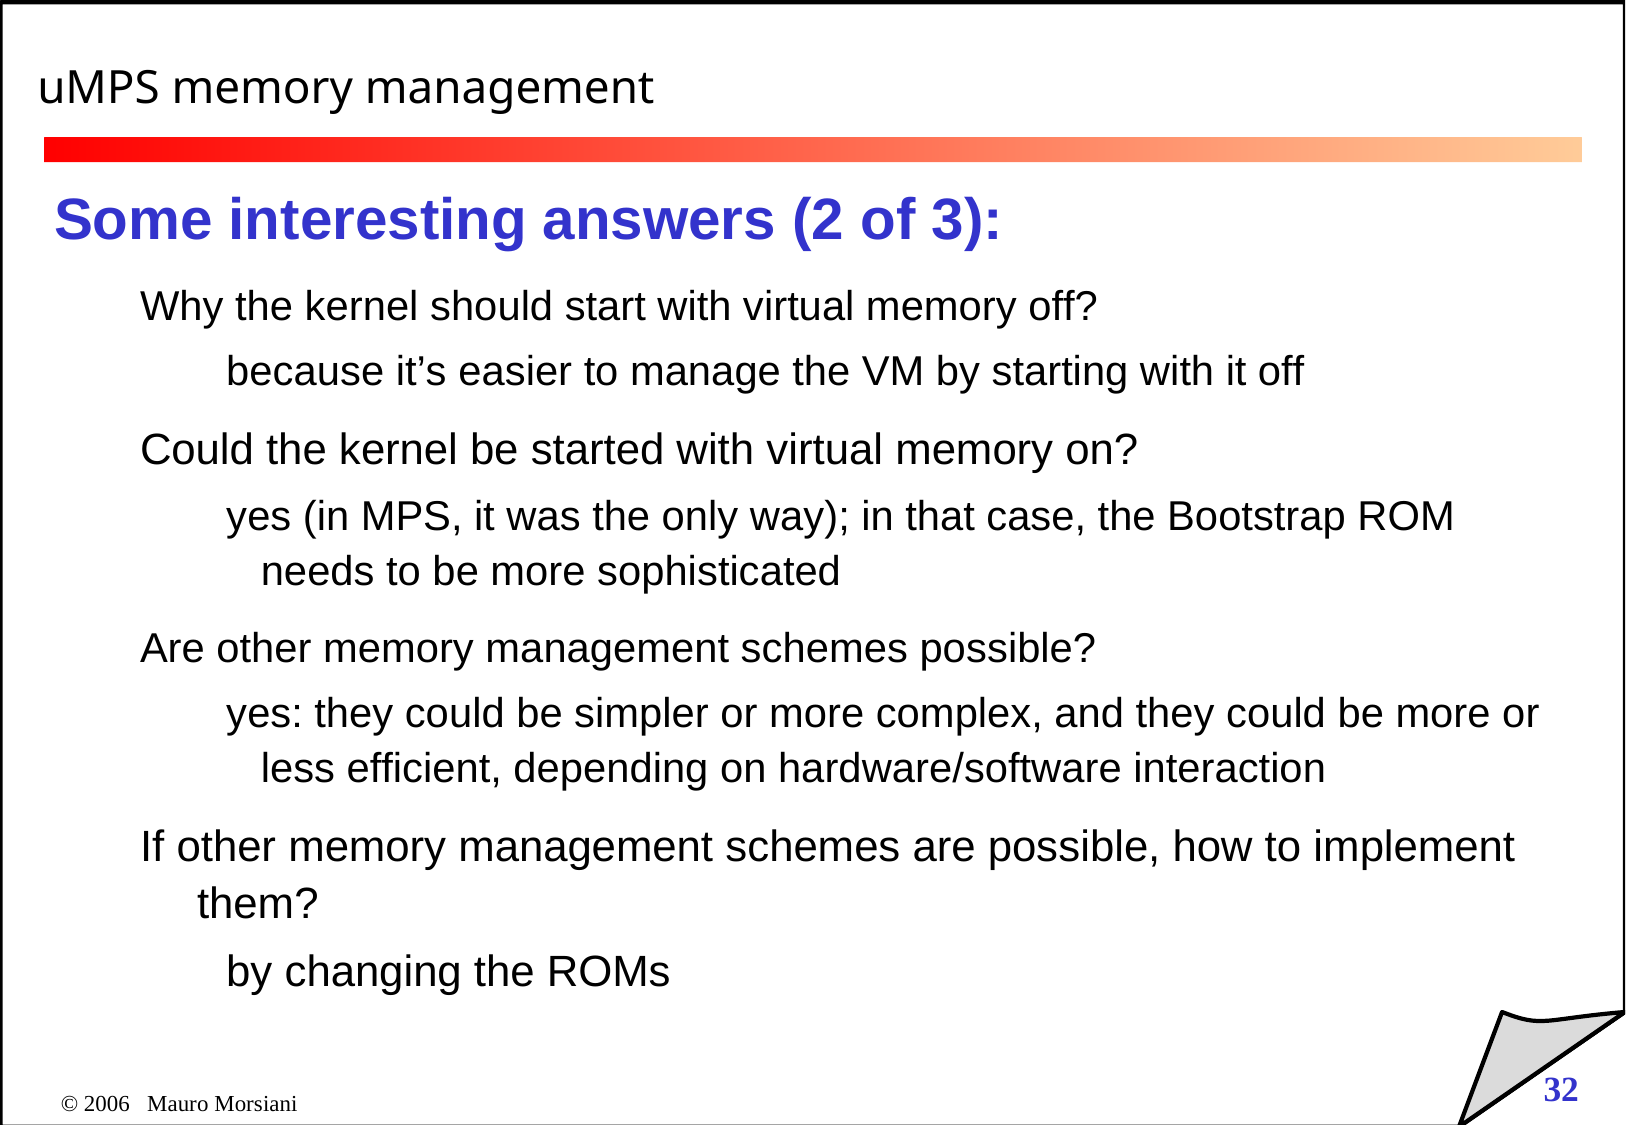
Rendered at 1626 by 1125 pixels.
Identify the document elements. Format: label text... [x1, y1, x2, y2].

title uMPS memory management [37, 44, 1588, 131]
list Some interesting answers (2 of 3): Why the kernel should start with virtual memory off? because it’s easier to manage the VM by starting with it off Could the kernel be started with virtual memory on? yes (in MPS, it was the only way); in that case, the Bootstrap ROM needs to be more sophisticated Are other memory management schemes possible? yes: they could be simpler or more complex, and they could be more or less efficient, depending on hardware/software interaction If other memory management schemes are possible, how to implement them? by changing the ROMs [54, 187, 1571, 1124]
